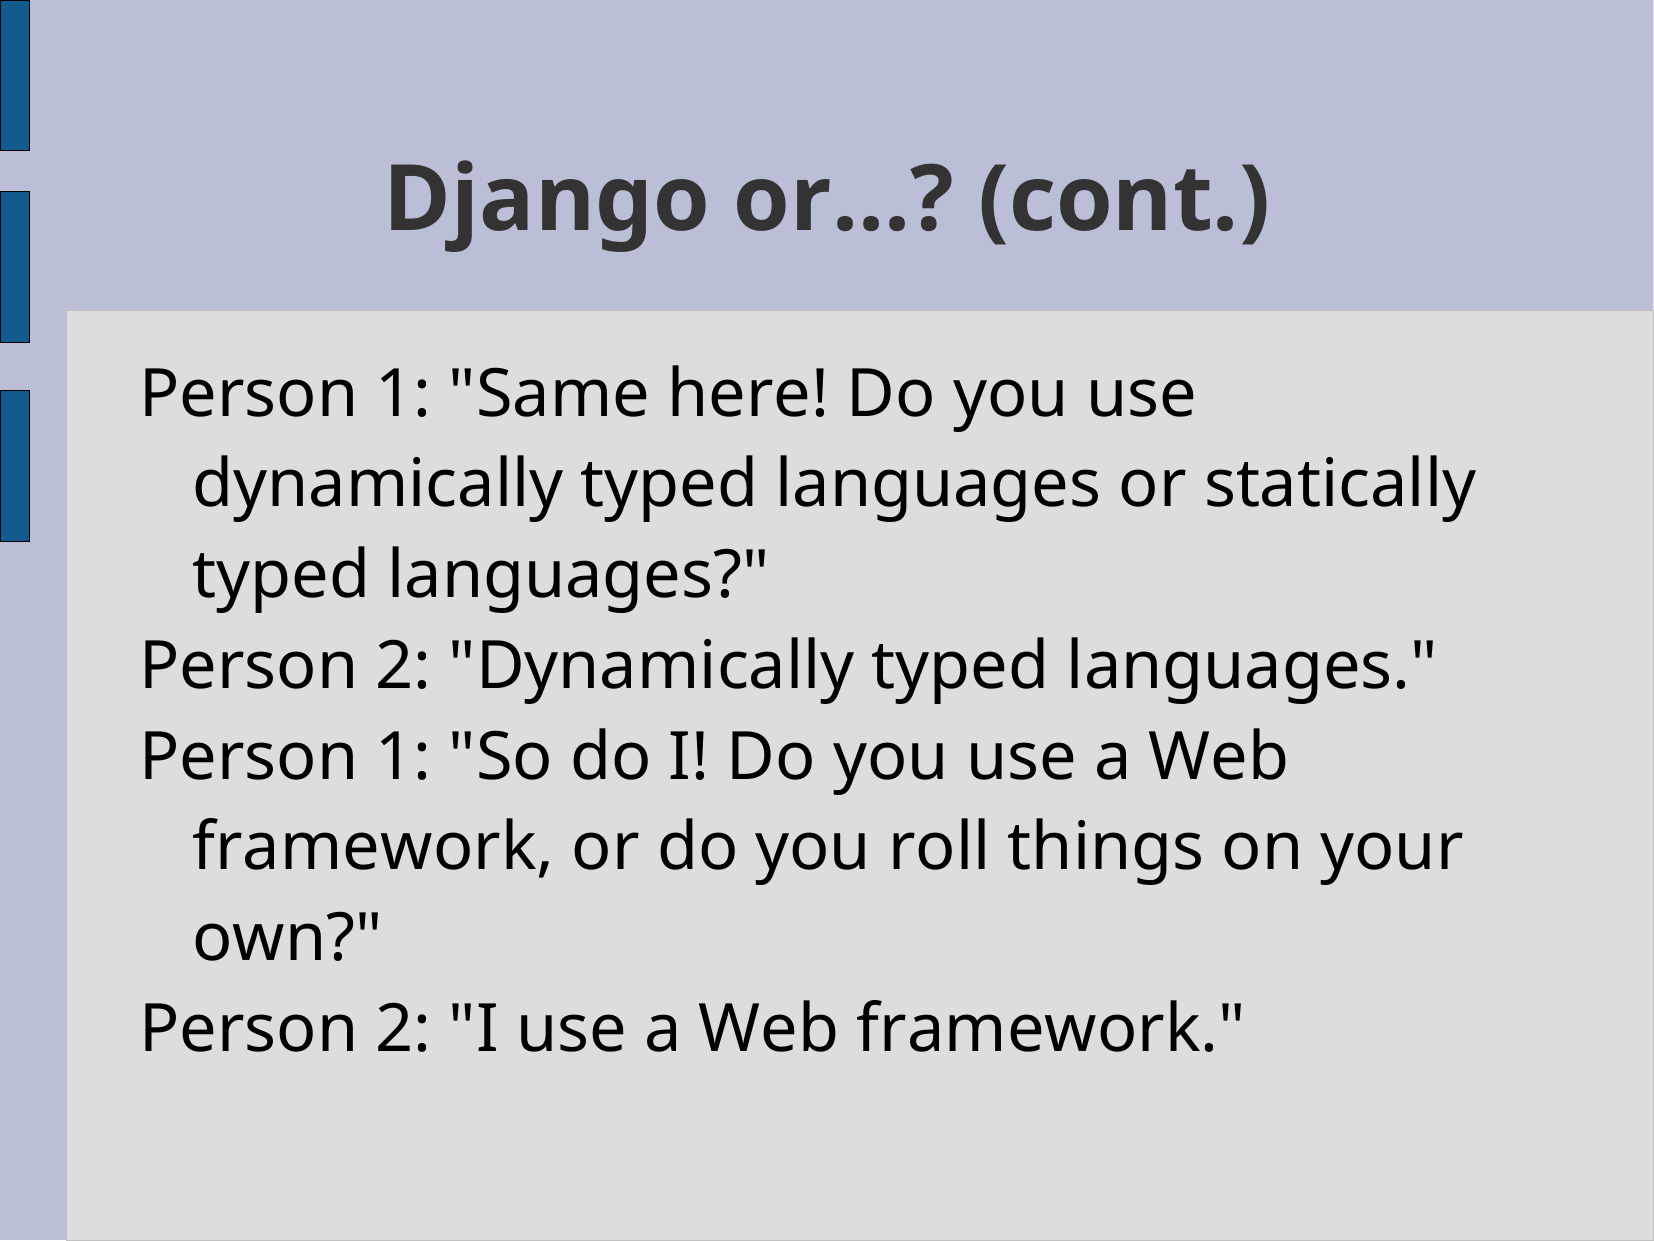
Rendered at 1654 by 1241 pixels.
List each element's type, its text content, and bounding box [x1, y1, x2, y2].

title Django or...? (cont.) [121, 98, 1534, 291]
list Person 1: "Same here! Do you use dynamically typed languages or statically typed languages?" Person 2: "Dynamically typed languages." Person 1: "So do I! Do you use a Web framework, or do you roll things on your own?" Person 2: "I use a Web framework." [121, 344, 1534, 1112]
